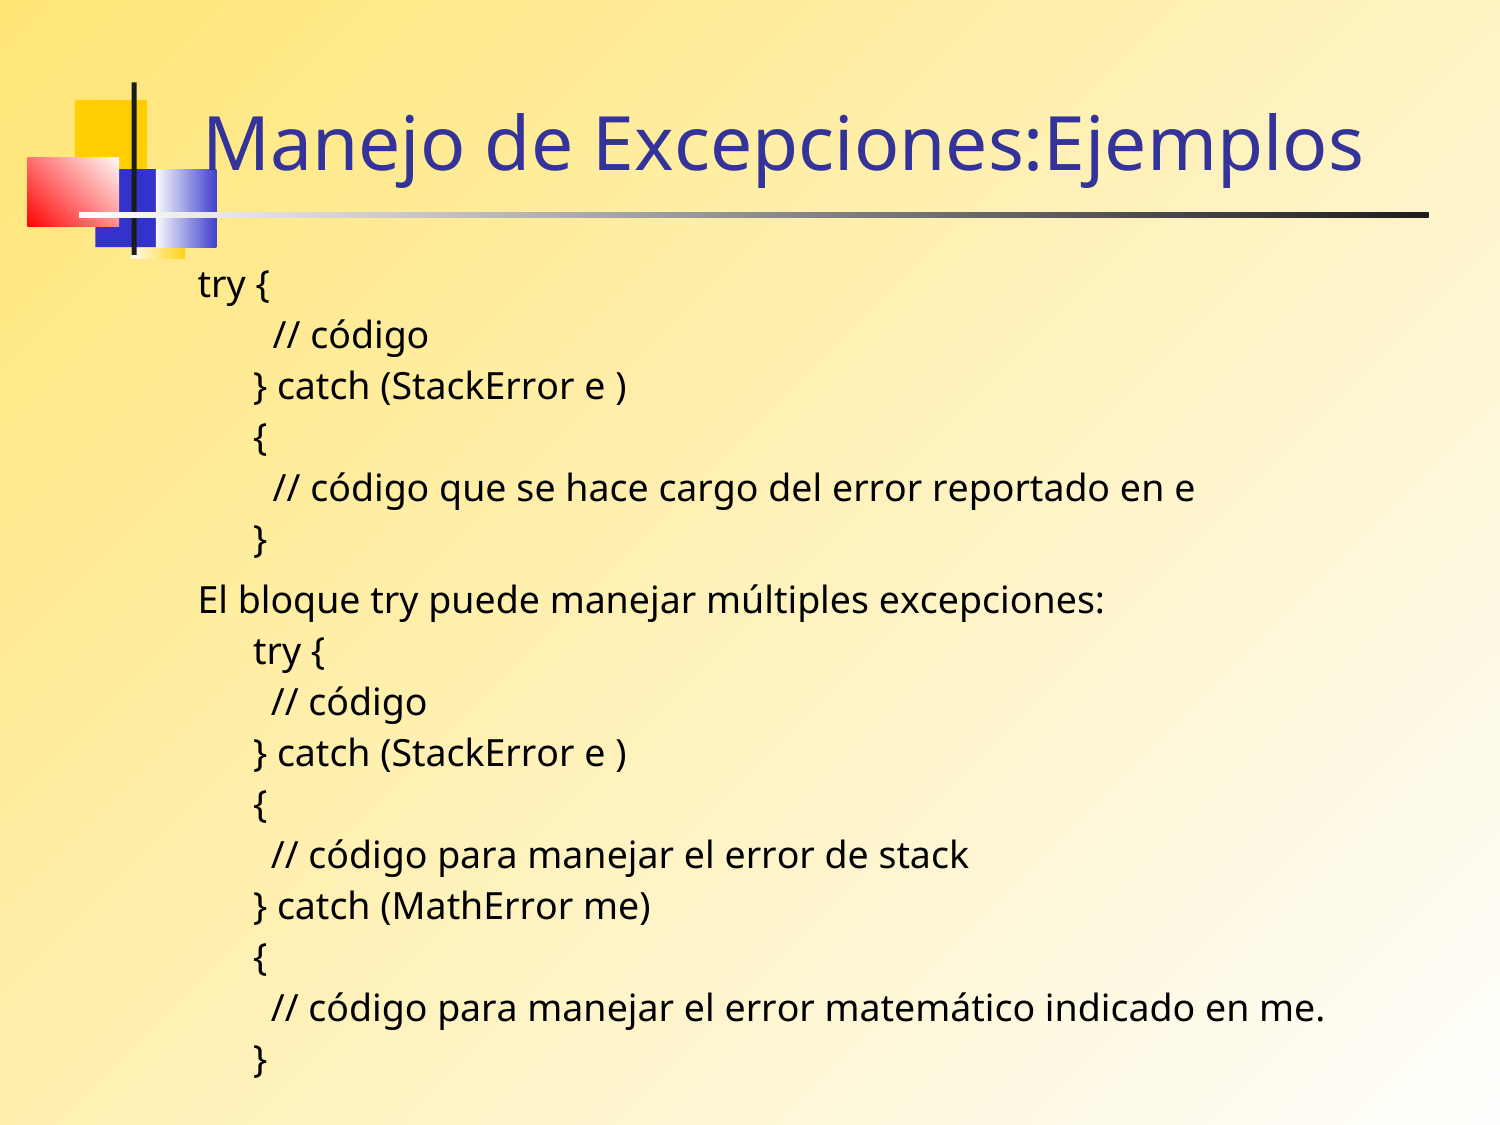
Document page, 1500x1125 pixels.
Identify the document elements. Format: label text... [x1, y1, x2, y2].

title Manejo de Excepciones:Ejemplos [187, 37, 1466, 201]
list try { // código } catch (StackError e ) { // código que se hace cargo del error reportado en e } El bloque try puede manejar múltiples excepciones: try { // código } catch (StackError e ) { // código para manejar el error de stack } catch (MathError me) { // código para manejar el error matemático indicado en me. } [183, 249, 1463, 1050]
